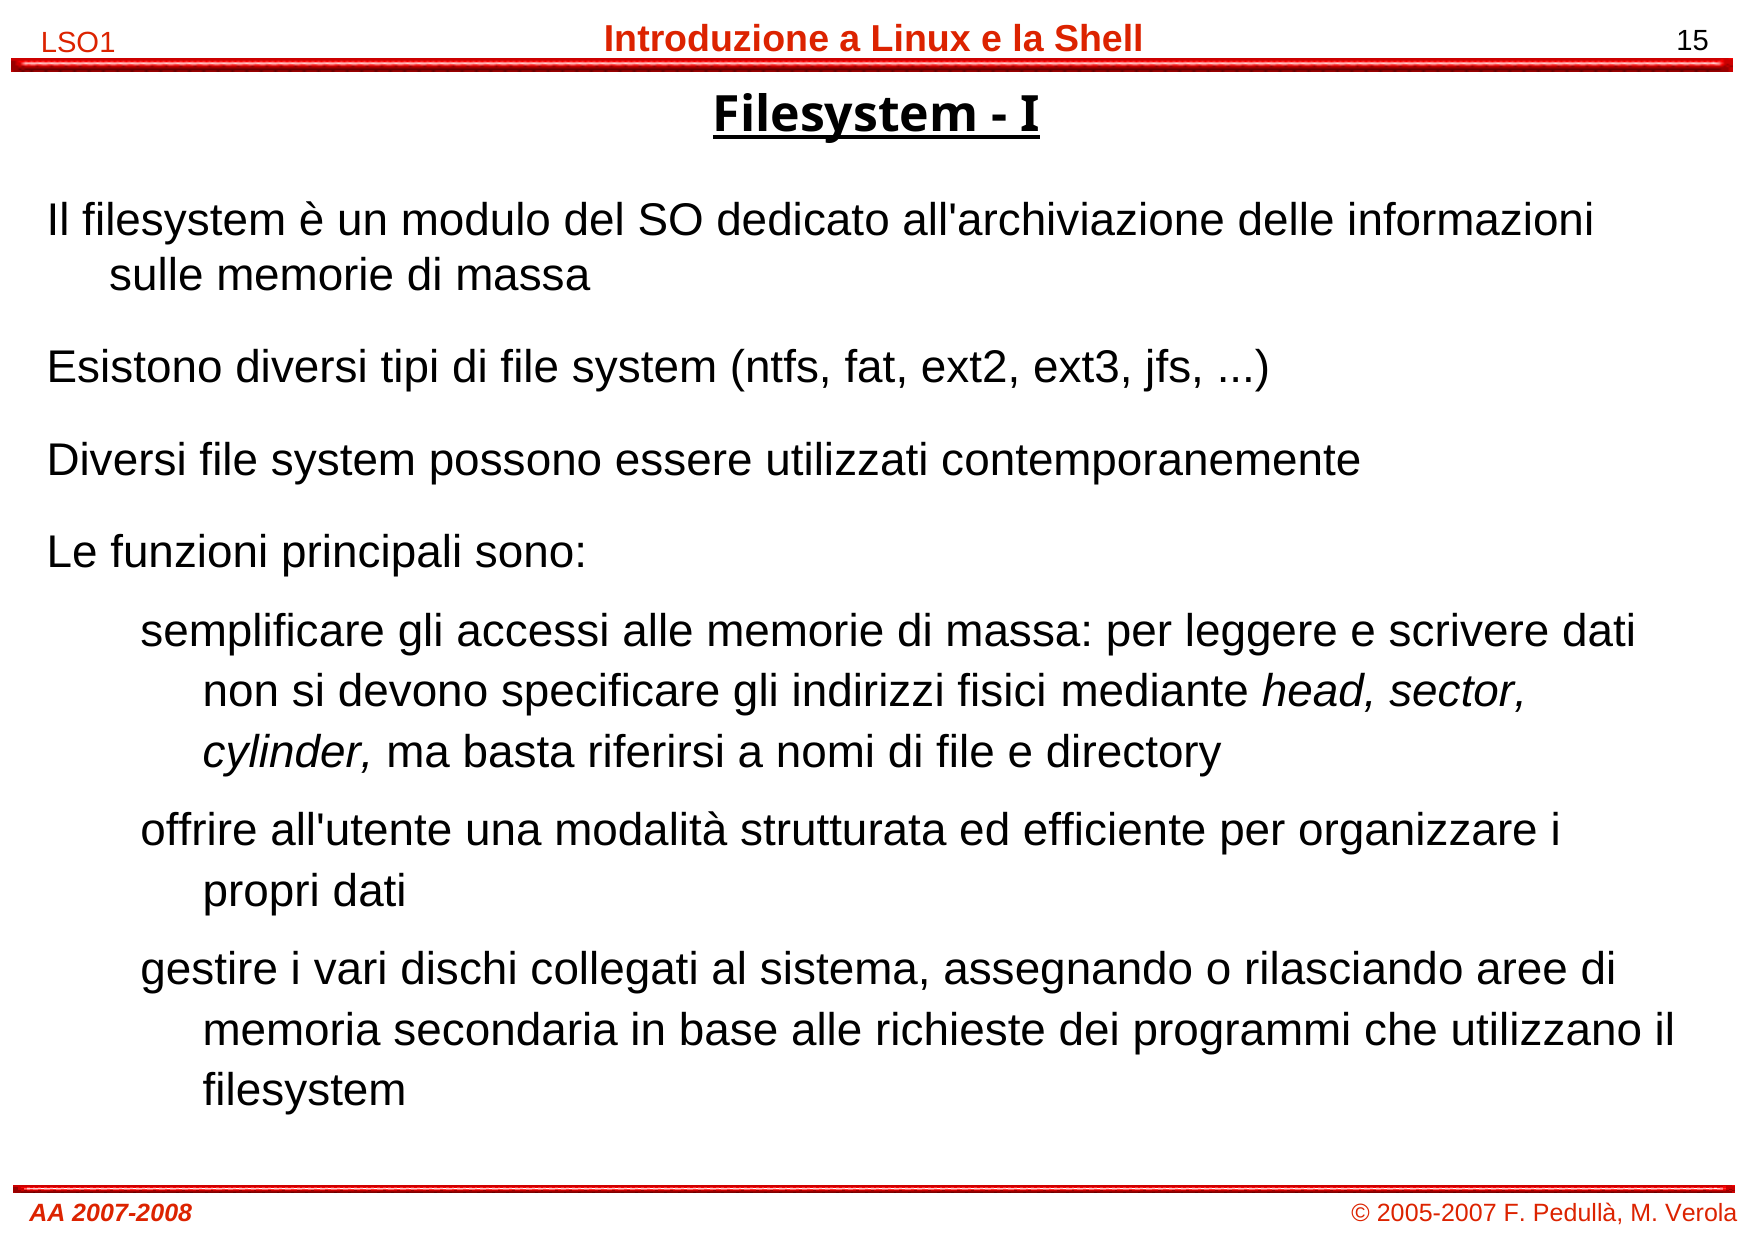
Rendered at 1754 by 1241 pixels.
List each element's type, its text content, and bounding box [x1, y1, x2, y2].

picture [11, 58, 1733, 72]
title Filesystem - I [40, 66, 1714, 162]
list Il filesystem è un modulo del SO dedicato all'archiviazione delle informazioni sulle memorie di massa Esistono diversi tipi di file system (ntfs, fat, ext2, ext3, jfs, ...) Diversi file system possono essere utilizzati contemporanemente Le funzioni principali sono: semplificare gli accessi alle memorie di massa: per leggere e scrivere dati non si devono specificare gli indirizzi fisici mediante head, sector, cylinder, ma basta riferirsi a nomi di file e directory offrire all'utente una modalità strutturata ed efficiente per organizzare i propri dati gestire i vari dischi collegati al sistema, assegnando o rilasciando aree di memoria secondaria in base alle richieste dei programmi che utilizzano il filesystem [46, 190, 1684, 1181]
picture [13, 1185, 1735, 1193]
